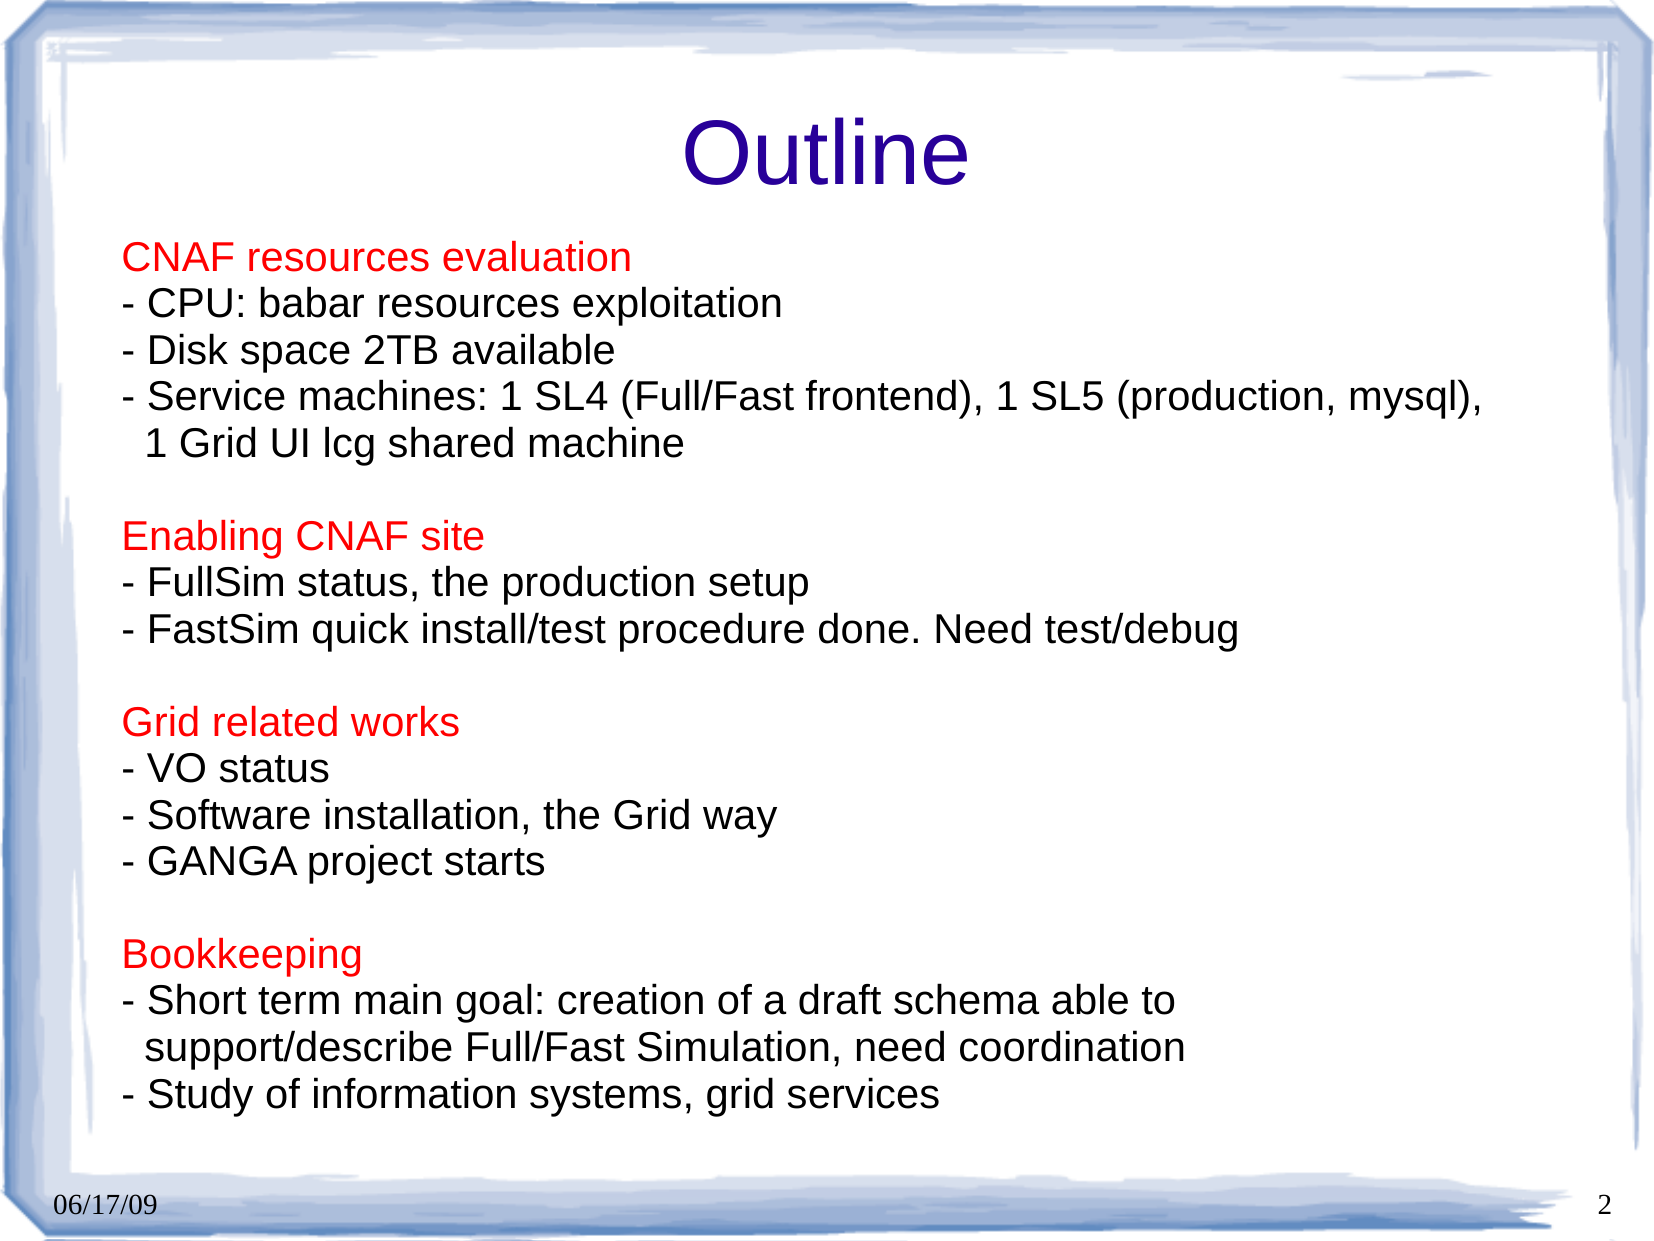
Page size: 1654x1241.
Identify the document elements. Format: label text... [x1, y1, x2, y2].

picture [0, 0, 1654, 1241]
title Outline [82, 56, 1571, 250]
text_box CNAF resources evaluation - CPU: babar resources exploitation - Disk space 2TB available - Service machines: 1 SL4 (Full/Fast frontend), 1 SL5 (production, mysql), 1 Grid UI lcg shared machine Enabling CNAF site - FullSim status, the production setup - FastSim quick install/test procedure done. Need test/debug Grid related works - VO status - Software installation, the Grid way - GANGA project starts Bookkeeping - Short term main goal: creation of a draft schema able to support/describe Full/Fast Simulation, need coordination - Study of information systems, grid services [106, 226, 1613, 1171]
